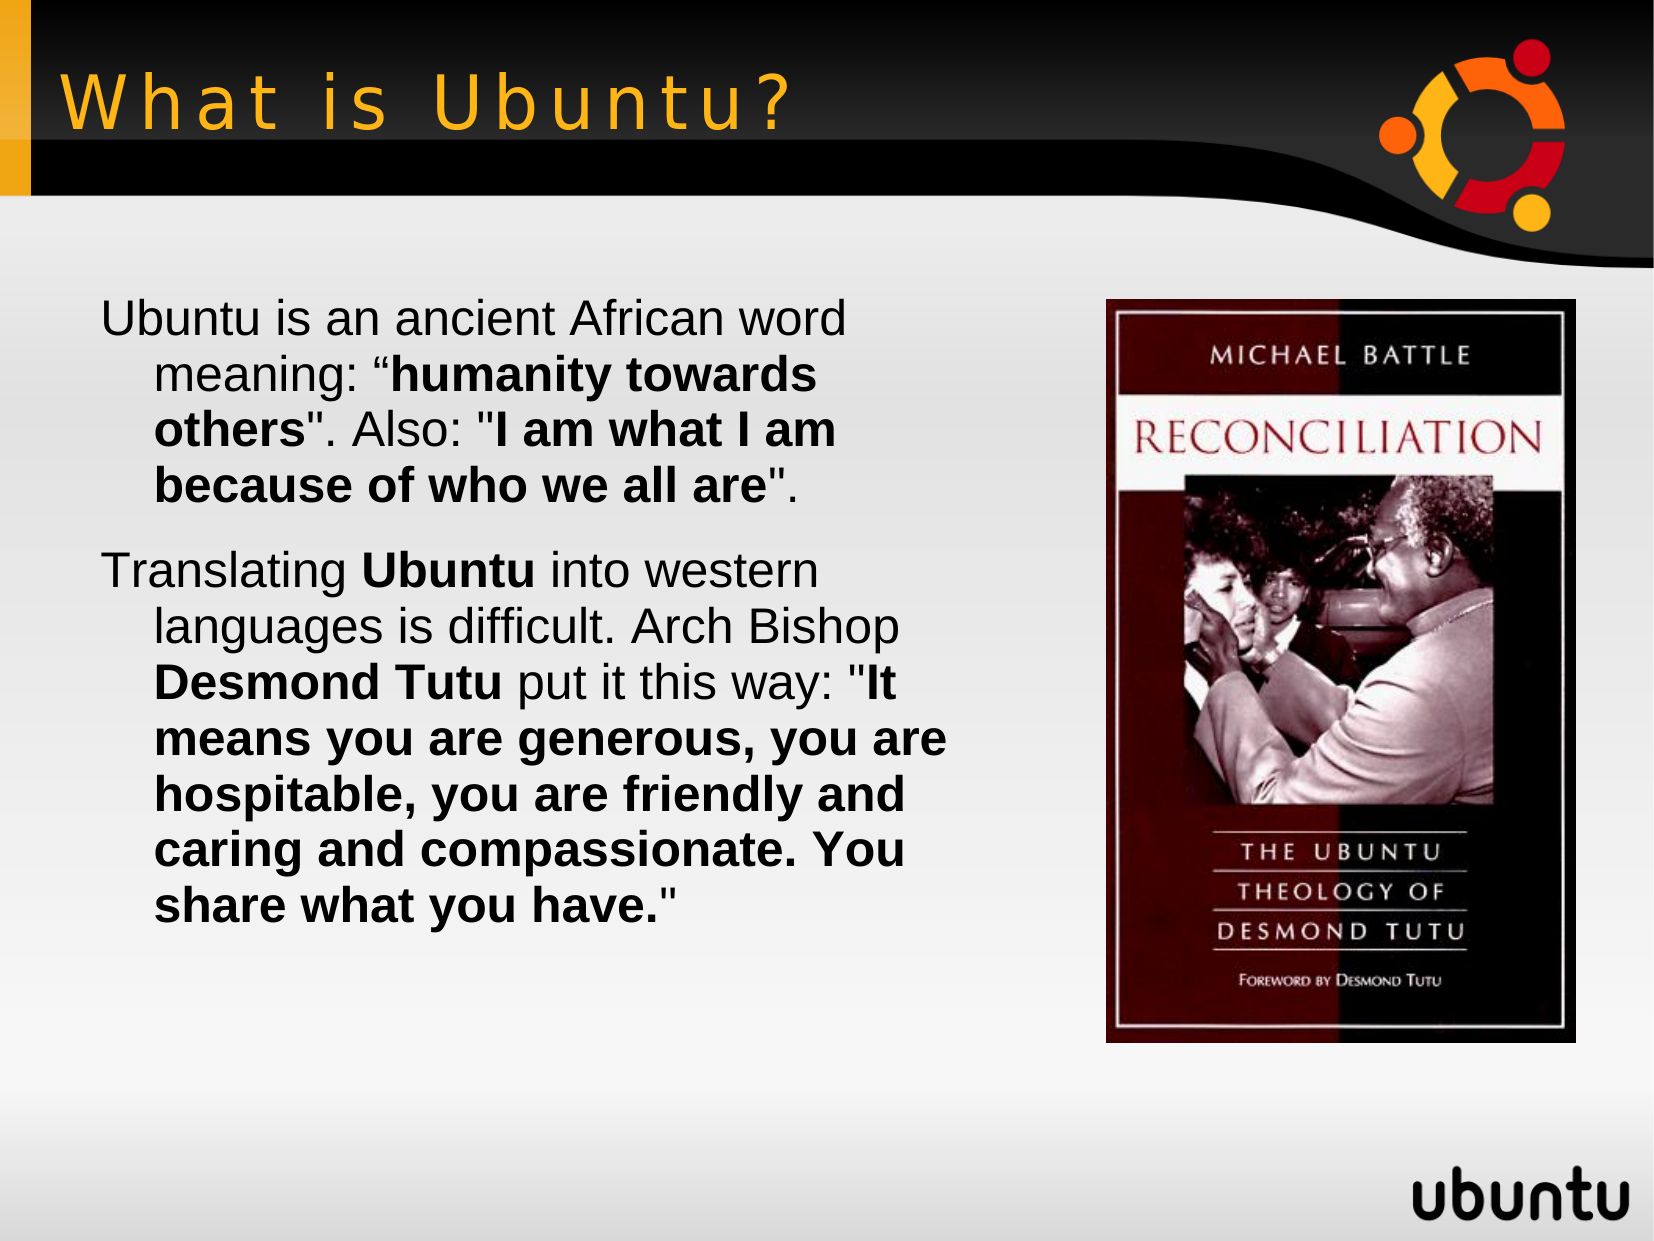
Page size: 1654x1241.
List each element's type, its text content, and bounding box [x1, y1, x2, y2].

title What is Ubuntu? [59, 36, 1270, 171]
picture [0, 0, 1654, 1241]
list Ubuntu is an ancient African word meaning: “humanity towards others". Also: "I am what I am because of who we all are". Translating Ubuntu into western languages is difficult. Arch Bishop Desmond Tutu put it this way: "It means you are generous, you are hospitable, you are friendly and caring and compassionate. You share what you have." [82, 290, 1013, 1148]
